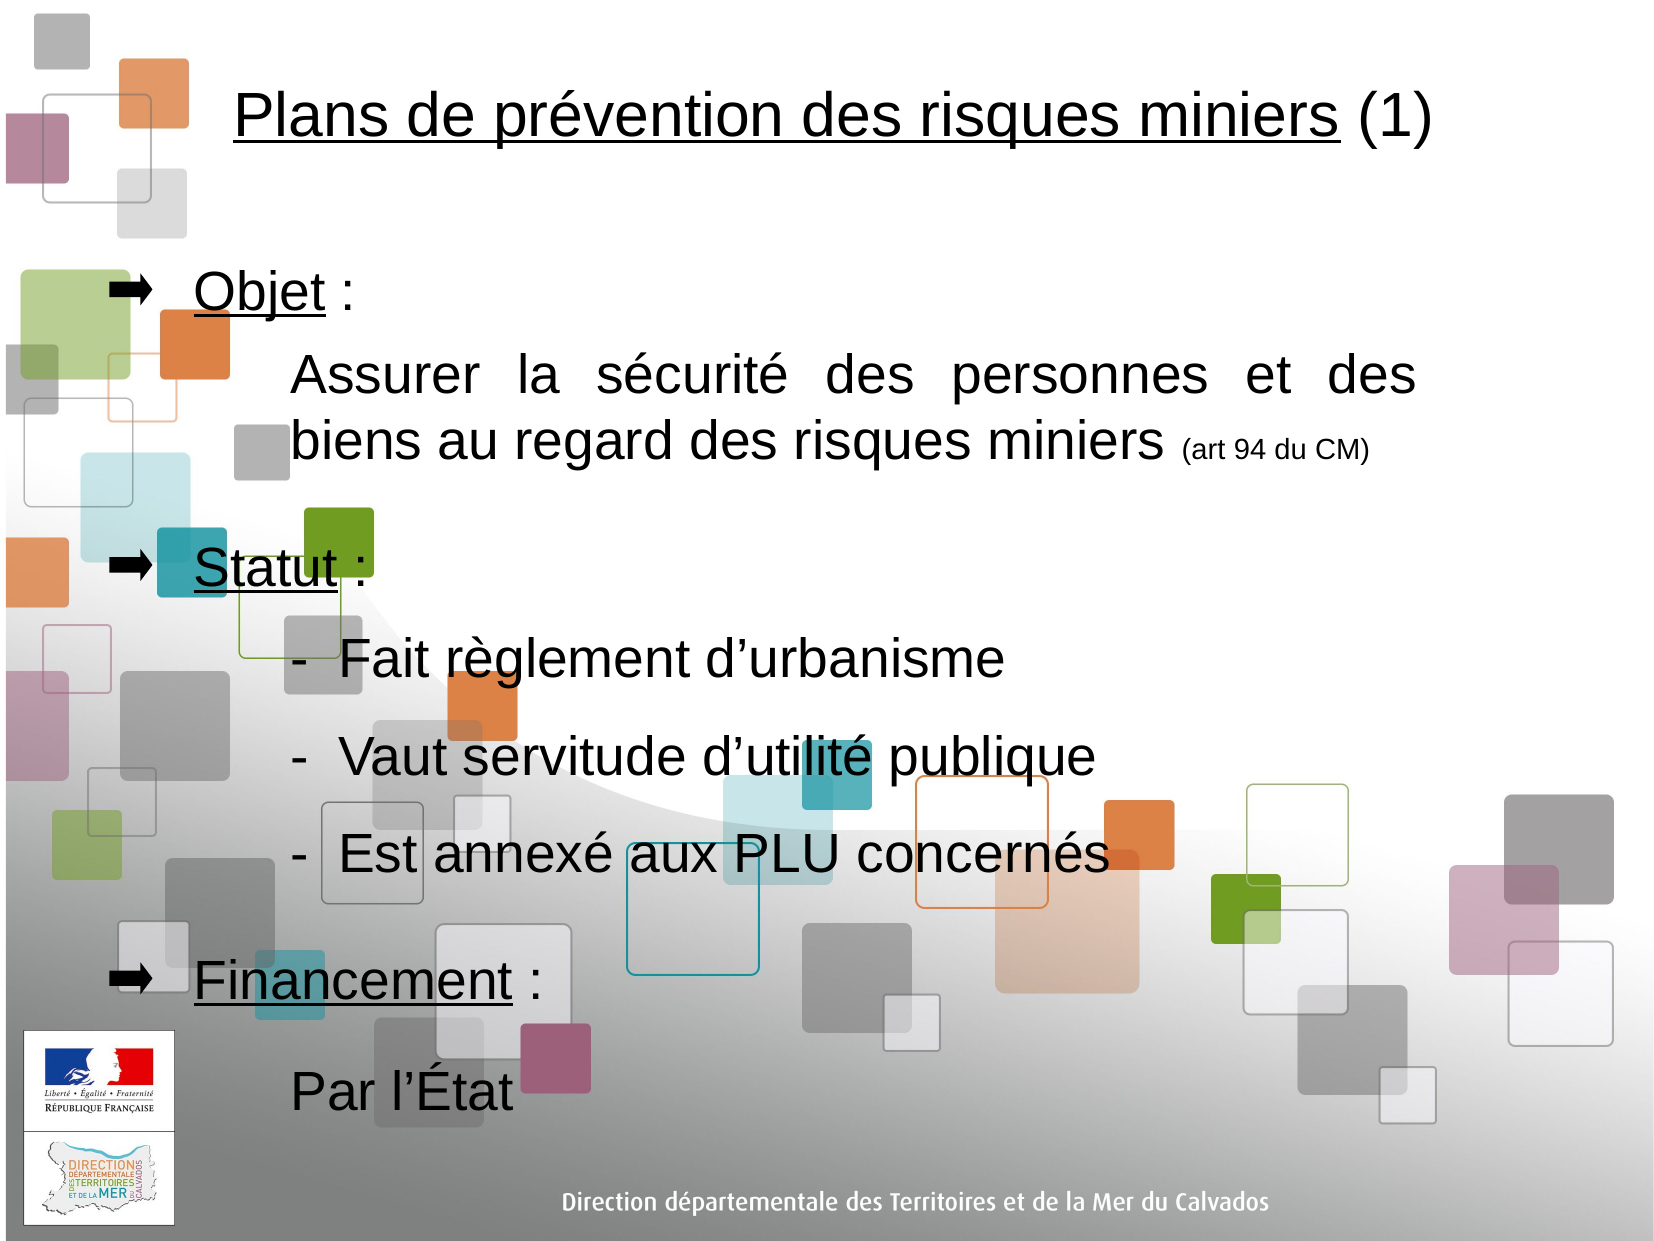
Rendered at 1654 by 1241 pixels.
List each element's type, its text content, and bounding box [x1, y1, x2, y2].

text_box Assurer la sécurité des personnes et des biens au regard des risques miniers (art 94 du CM) [275, 330, 1434, 479]
text_box - Fait règlement d’urbanisme - Vaut servitude d’utilité publique - Est annexé aux PLU concernés [275, 614, 1434, 892]
picture [5, 3, 1654, 1241]
text_box [110, 275, 152, 304]
text_box Par l’État [275, 1047, 965, 1129]
text_box [110, 551, 152, 579]
text_box Statut : [179, 523, 400, 606]
text_box [110, 964, 152, 993]
text_box Financement : [179, 936, 634, 1019]
text_box Plans de prévention des risques miniers (1) [68, 66, 1599, 157]
text_box Objet : [179, 247, 400, 330]
